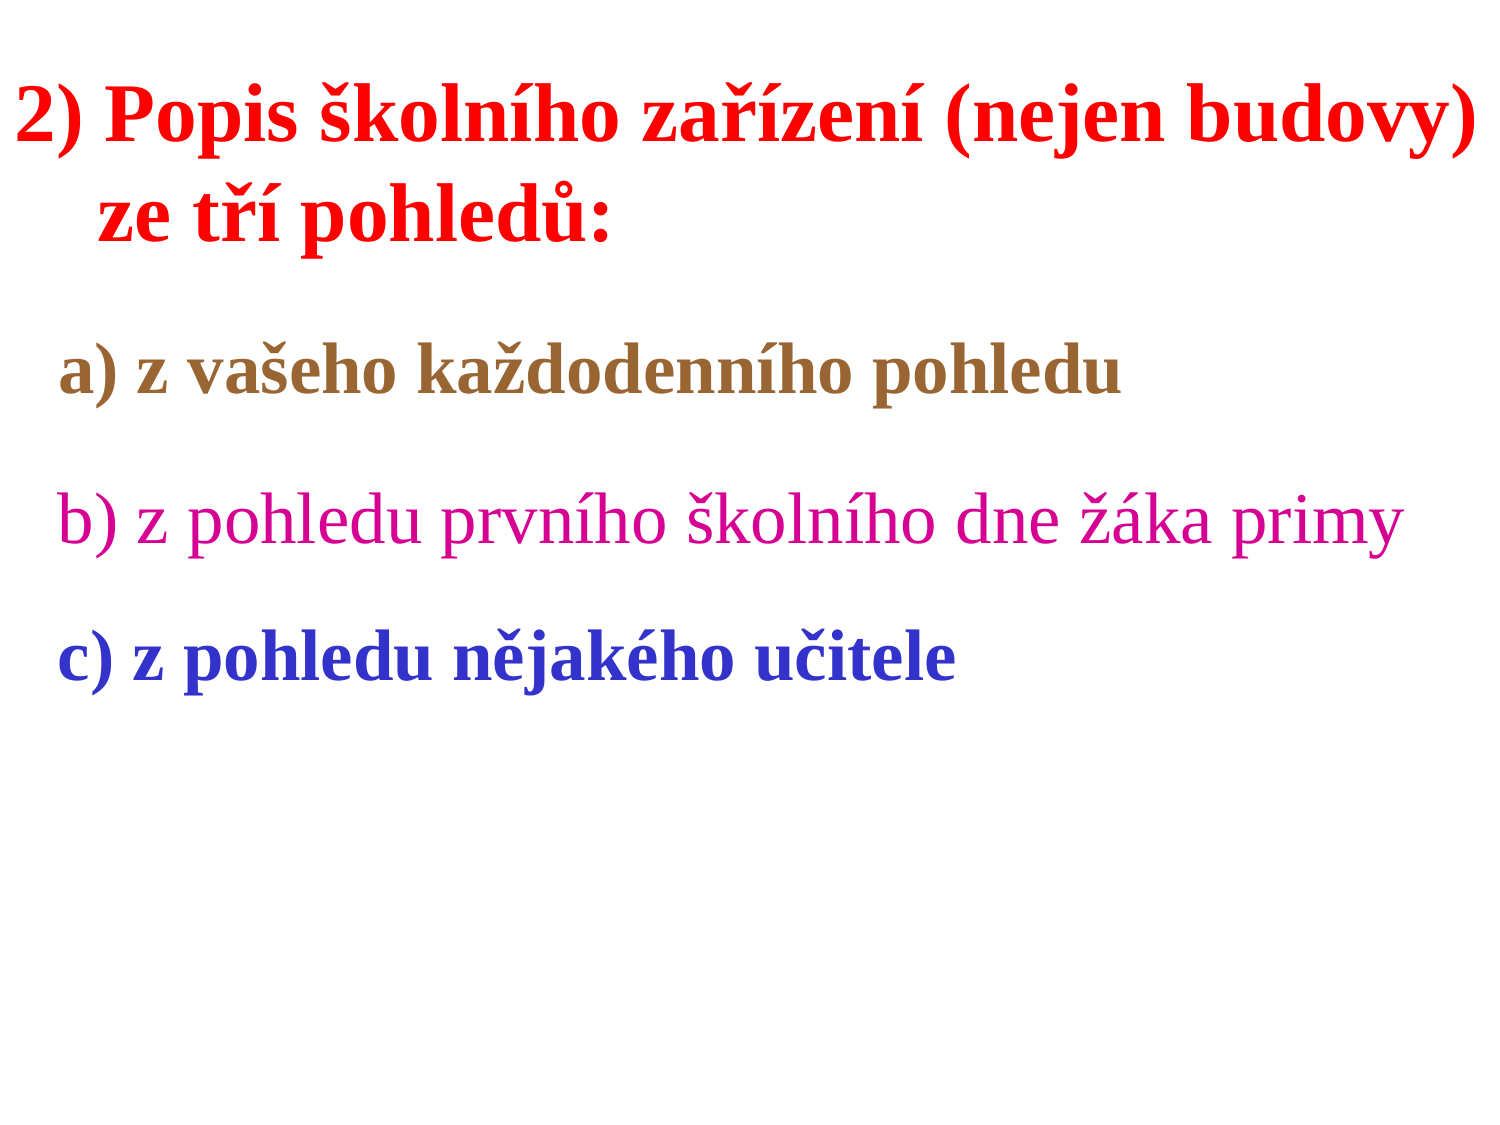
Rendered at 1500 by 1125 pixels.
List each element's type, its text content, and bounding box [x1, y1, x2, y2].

text_box 2) Popis školního zařízení (nejen budovy) ze tří pohledů: [0, 49, 1500, 266]
text_box a) z vašeho každodenního pohledu [25, 312, 1140, 416]
text_box b) z pohledu prvního školního dne žáka primy [24, 462, 1500, 566]
text_box c) z pohledu nějakého učitele [24, 599, 992, 703]
